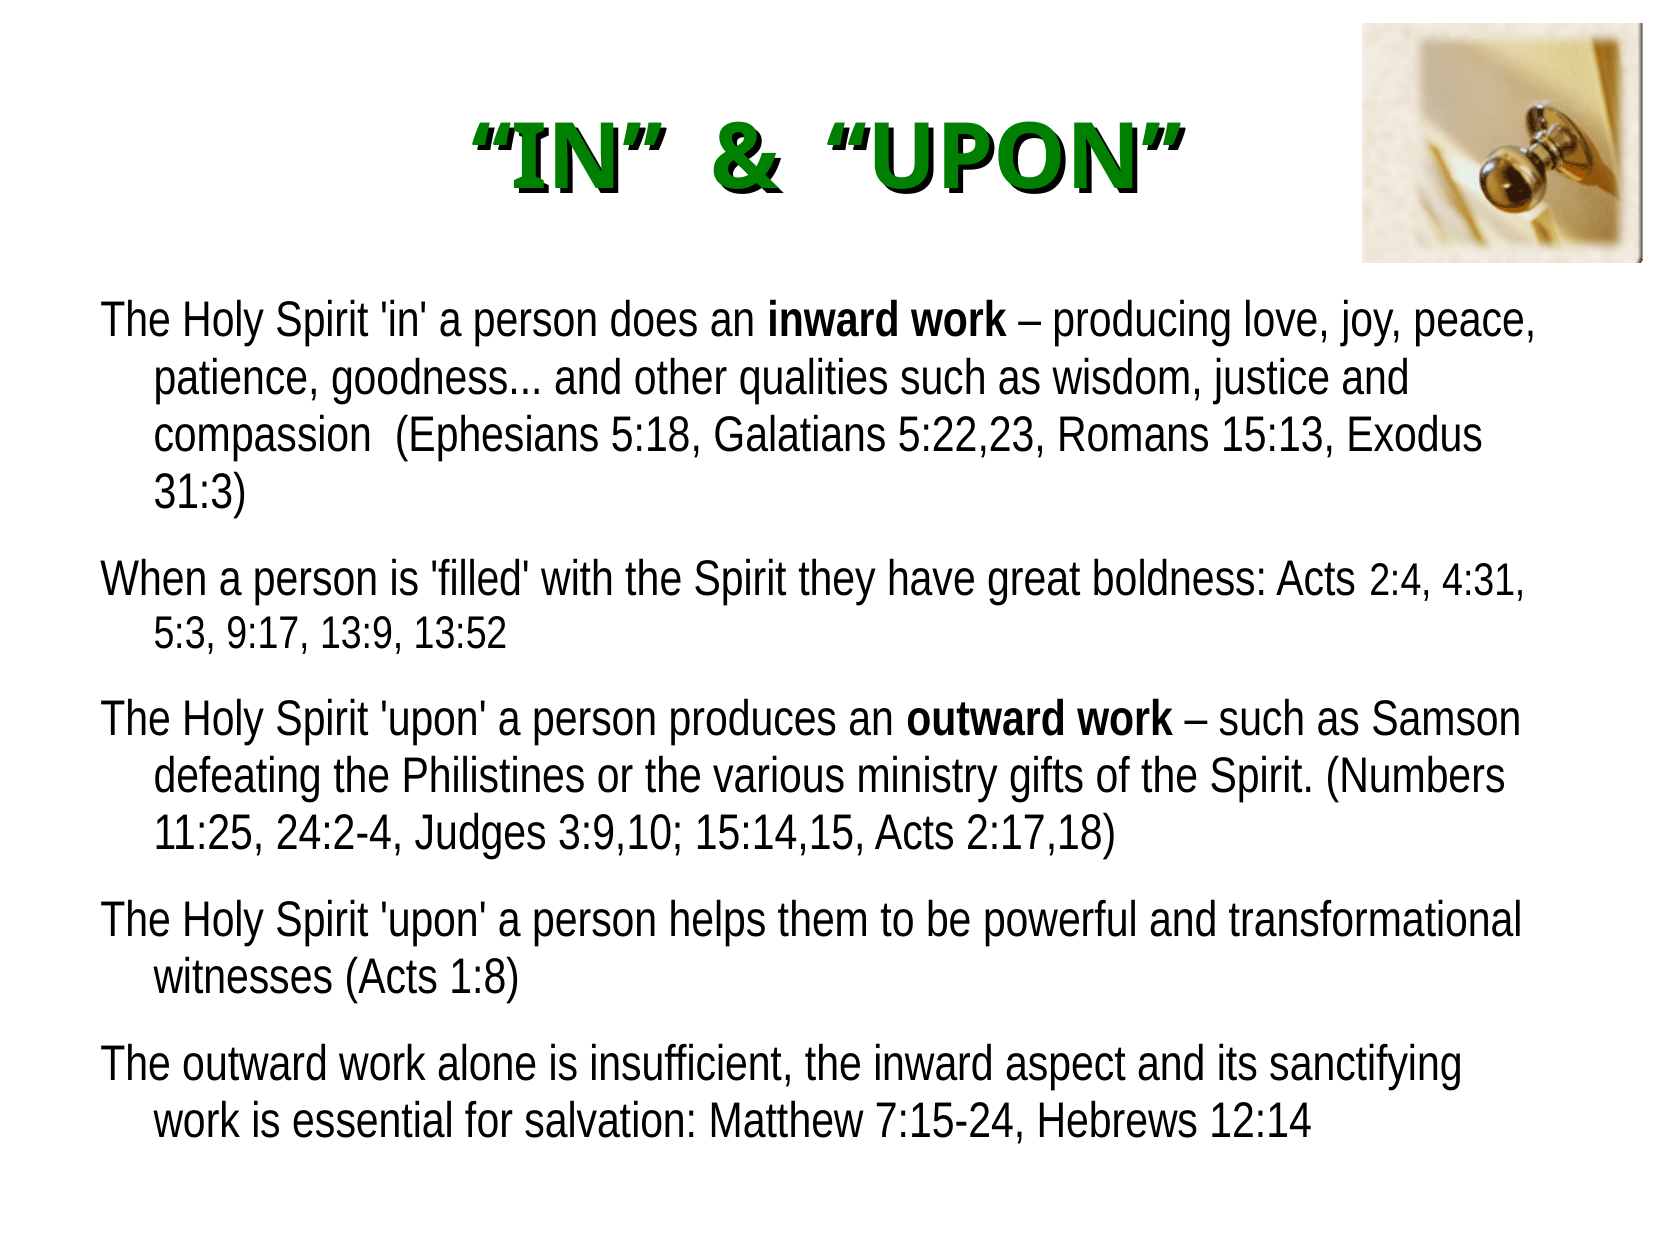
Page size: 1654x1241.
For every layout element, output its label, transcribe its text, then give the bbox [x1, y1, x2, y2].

list The Holy Spirit 'in' a person does an inward work – producing love, joy, peace, patience, goodness... and other qualities such as wisdom, justice and compassion (Ephesians 5:18, Galatians 5:22,23, Romans 15:13, Exodus 31:3) When a person is 'filled' with the Spirit they have great boldness: Acts 2:4, 4:31, 5:3, 9:17, 13:9, 13:52 The Holy Spirit 'upon' a person produces an outward work – such as Samson defeating the Philistines or the various ministry gifts of the Spirit. (Numbers 11:25, 24:2-4, Judges 3:9,10; 15:14,15, Acts 2:17,18) The Holy Spirit 'upon' a person helps them to be powerful and transformational witnesses (Acts 1:8) The outward work alone is insufficient, the inward aspect and its sanctifying work is essential for salvation: Matthew 7:15-24, Hebrews 12:14 [82, 290, 1538, 1201]
title “IN” & “UPON” [82, 49, 1362, 257]
picture [1362, 23, 1654, 263]
